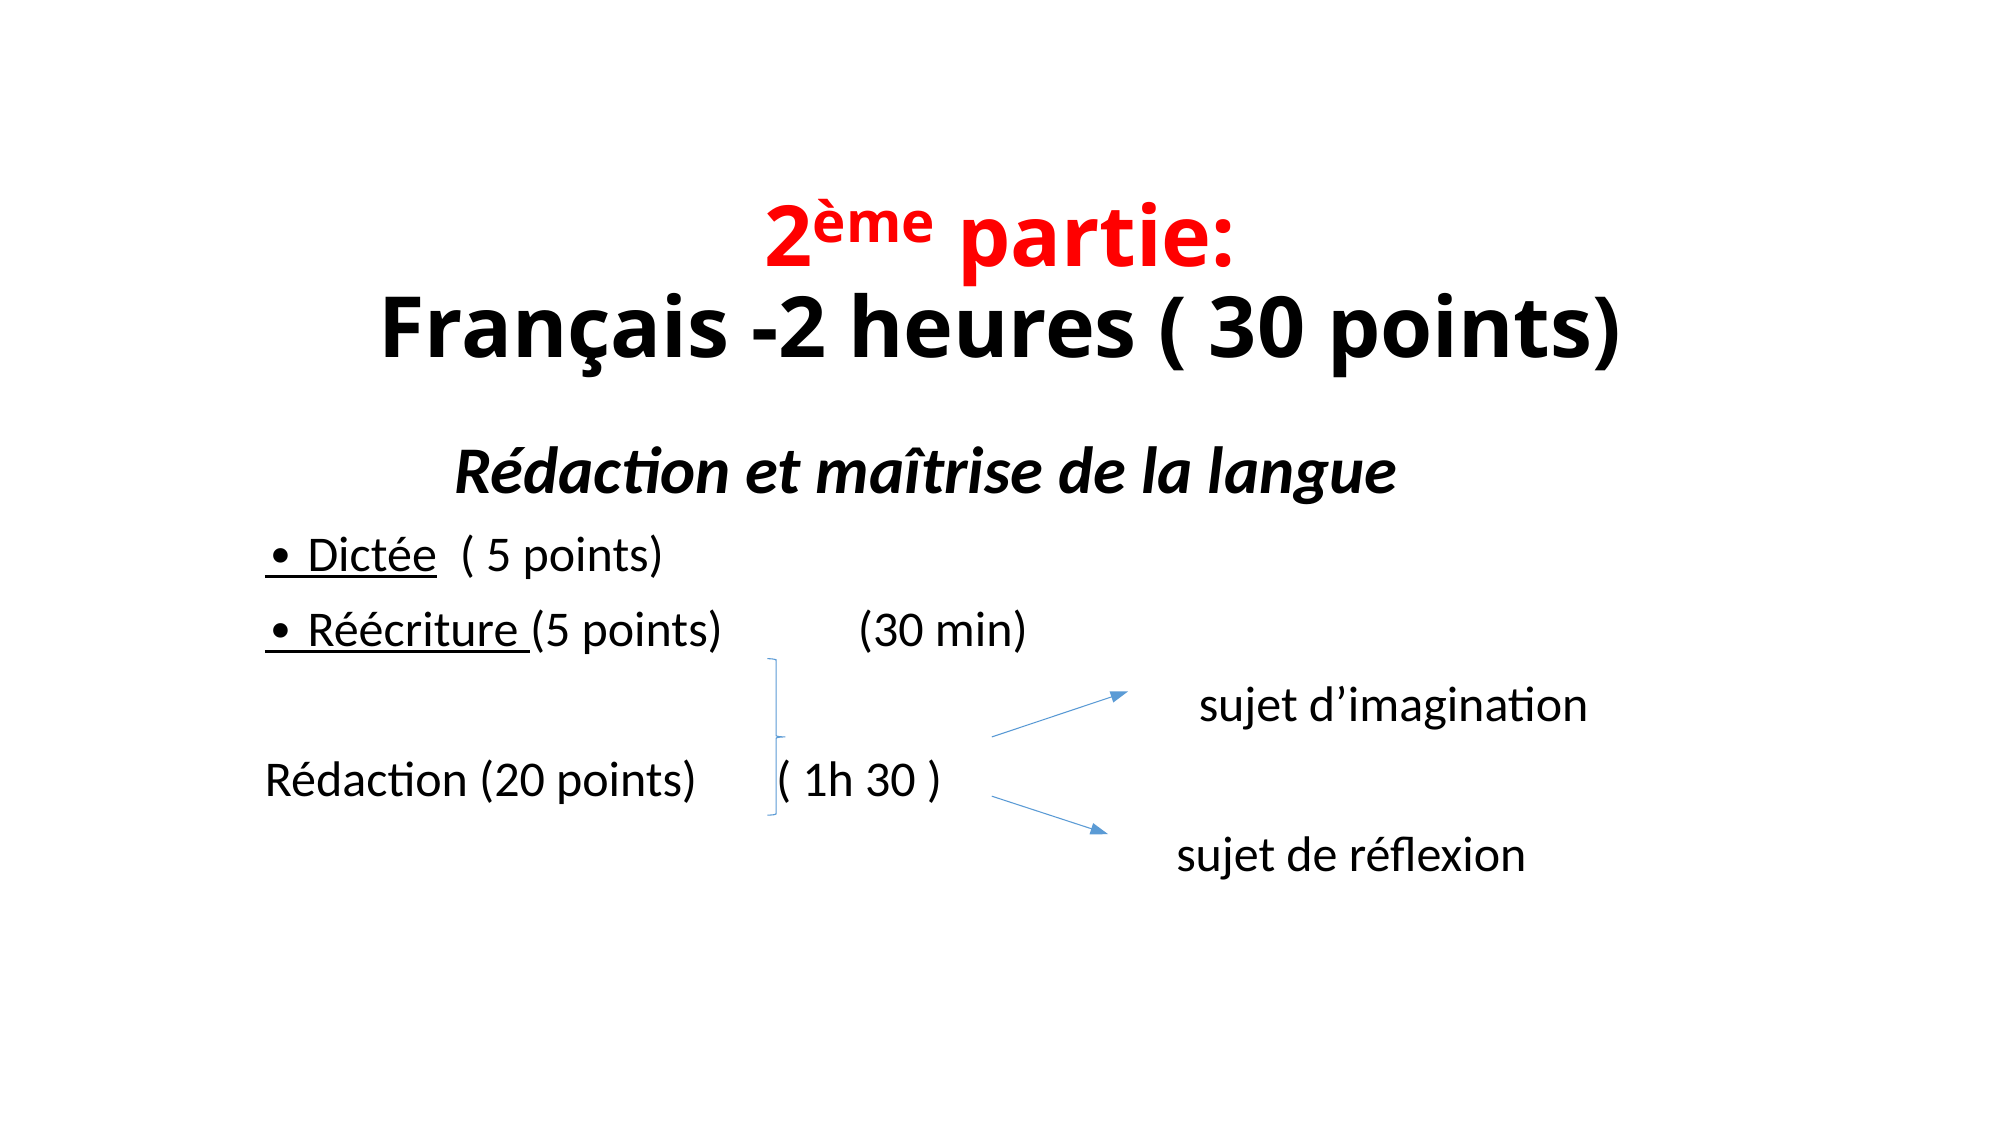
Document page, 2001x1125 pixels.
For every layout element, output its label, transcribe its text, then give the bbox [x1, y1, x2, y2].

subtitle Rédaction et maîtrise de la langue ∙ Dictée ( 5 points) ∙ Réécriture (5 points) (30 min) sujet d’imagination Rédaction (20 points) ( 1h 30 ) sujet de réflexion [249, 428, 1750, 1031]
title 2ème partie: Français -2 heures ( 30 points) [249, 184, 1750, 428]
